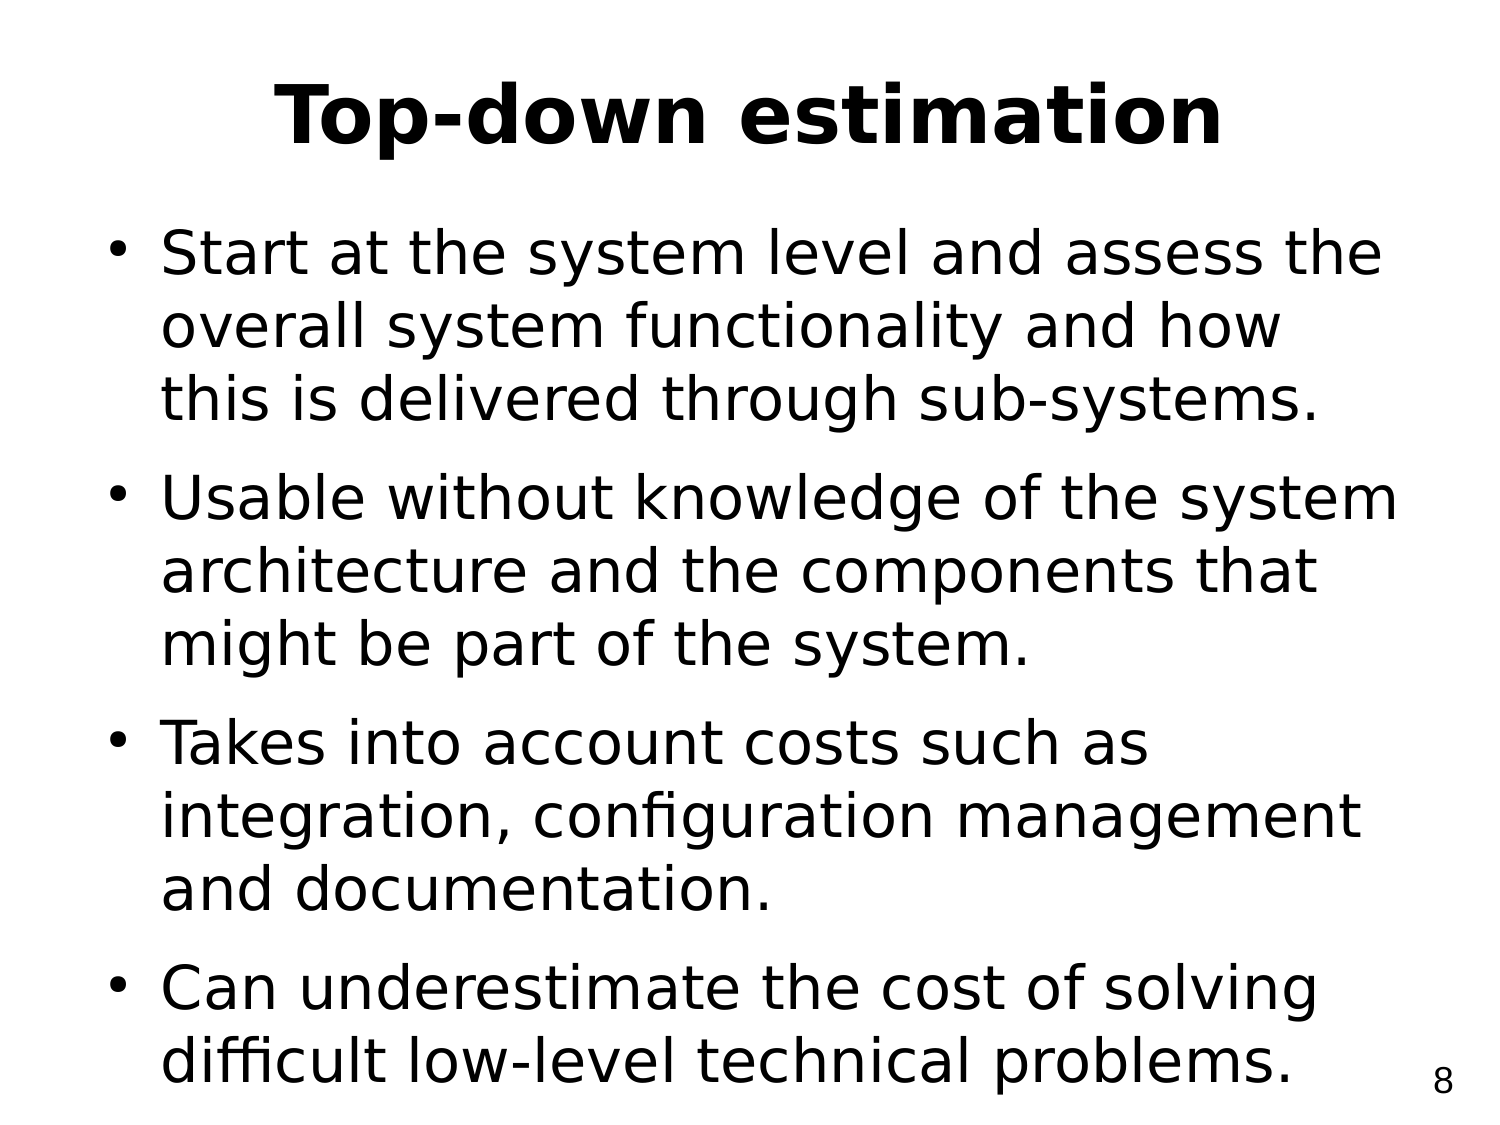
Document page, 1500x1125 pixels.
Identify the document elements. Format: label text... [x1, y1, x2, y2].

list Start at the system level and assess the overall system functionality and how this is delivered through sub-systems. Usable without knowledge of the system architecture and the components that might be part of the system. Takes into account costs such as integration, configuration management and documentation. Can underestimate the cost of solving difficult low-level technical problems. [75, 206, 1425, 1093]
title Top-down estimation [75, 44, 1425, 177]
